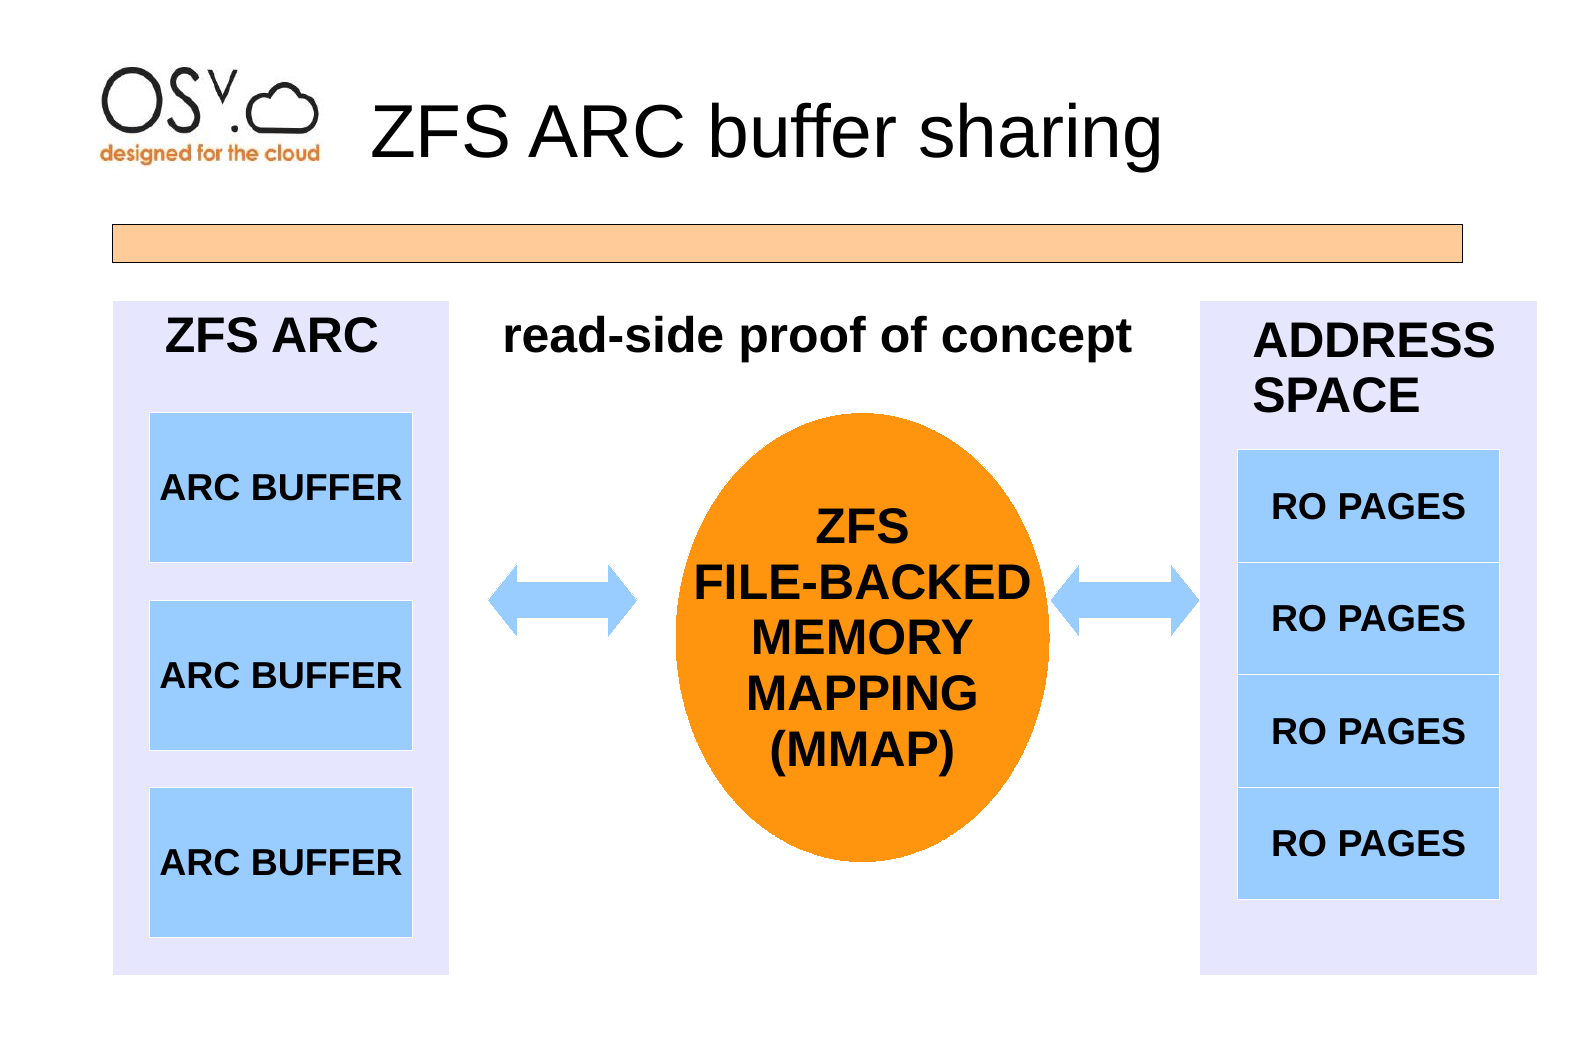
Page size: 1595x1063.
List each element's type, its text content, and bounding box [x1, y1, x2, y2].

text_box [112, 300, 450, 976]
text_box ZFS ARC [150, 300, 451, 371]
text_box [487, 562, 638, 638]
text_box ZFS FILE-BACKED MEMORY MAPPING (MMAP) [675, 412, 1051, 863]
text_box RO PAGES [1237, 562, 1500, 674]
title ZFS ARC buffer sharing [79, 42, 1515, 220]
text_box [1050, 300, 1538, 976]
text_box [112, 224, 1463, 263]
text_box ARC BUFFER [149, 412, 413, 563]
text_box ARC BUFFER [149, 787, 413, 938]
text_box ADDRESS SPACE [1237, 304, 1538, 431]
text_box read-side proof of concept [487, 300, 1163, 371]
picture [83, 37, 338, 186]
text_box RO PAGES [1237, 674, 1500, 787]
text_box RO PAGES [1237, 449, 1500, 562]
text_box ARC BUFFER [149, 600, 413, 751]
text_box RO PAGES [1237, 787, 1500, 900]
